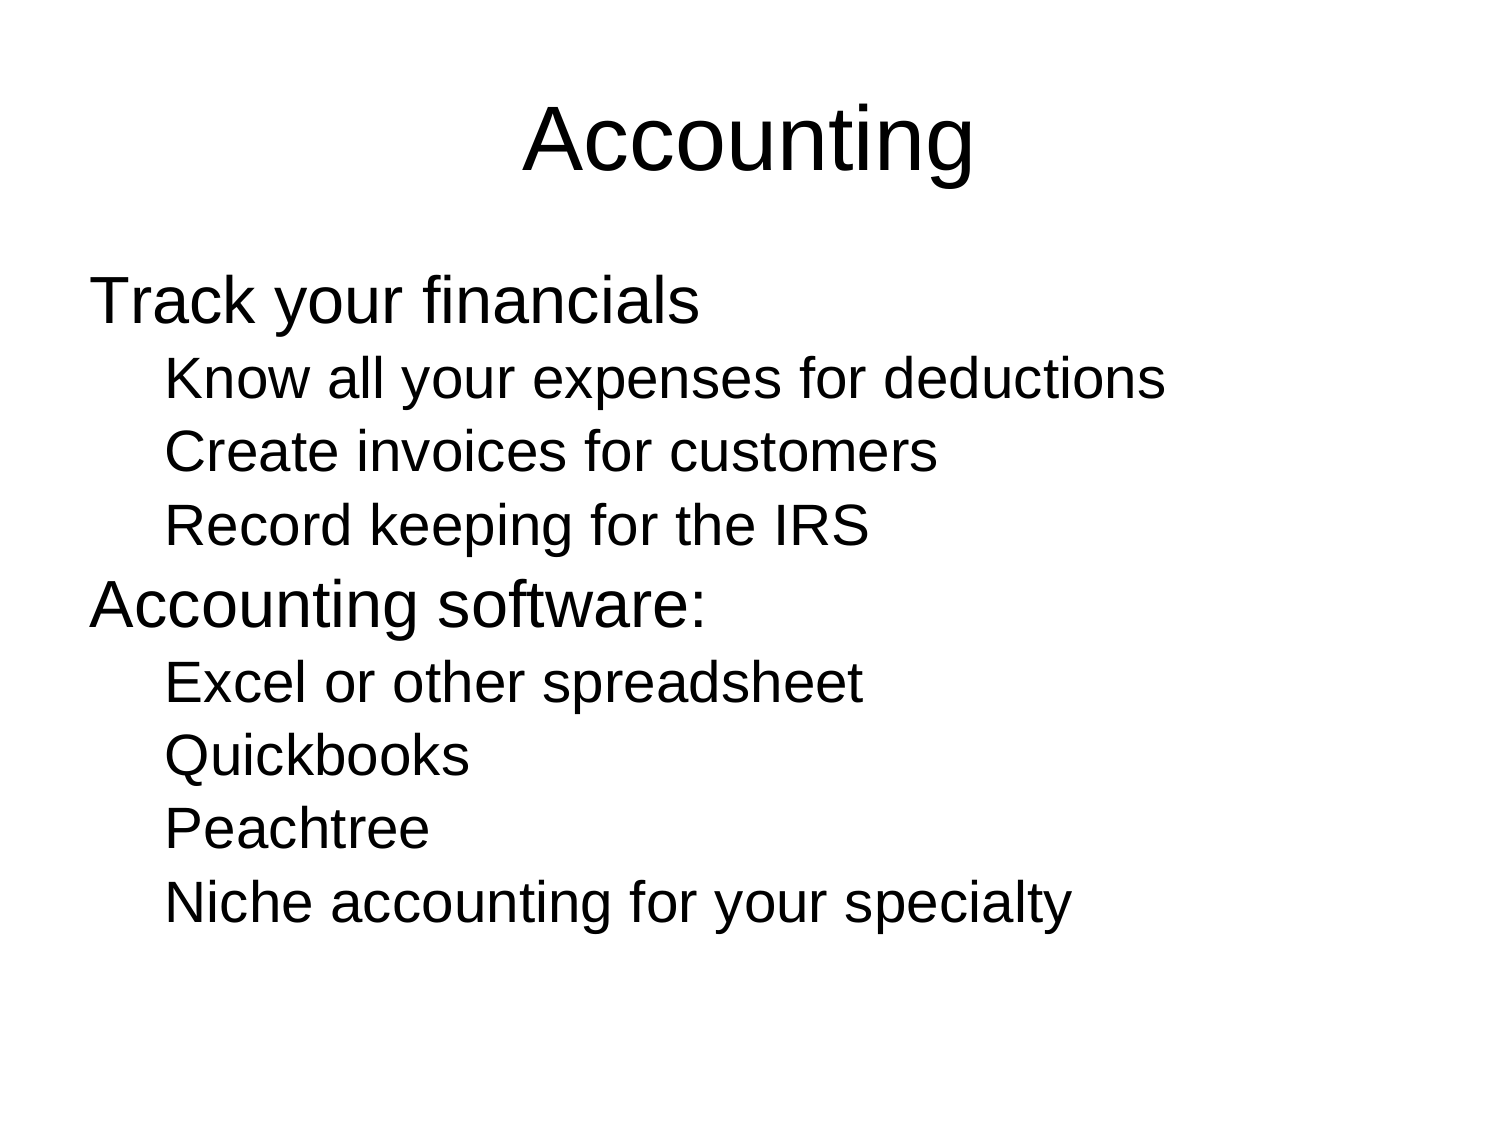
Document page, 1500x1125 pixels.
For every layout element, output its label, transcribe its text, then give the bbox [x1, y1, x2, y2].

list Track your financials Know all your expenses for deductions Create invoices for customers Record keeping for the IRS Accounting software: Excel or other spreadsheet Quickbooks Peachtree Niche accounting for your specialty [75, 262, 1426, 1006]
title Accounting [75, 45, 1426, 233]
